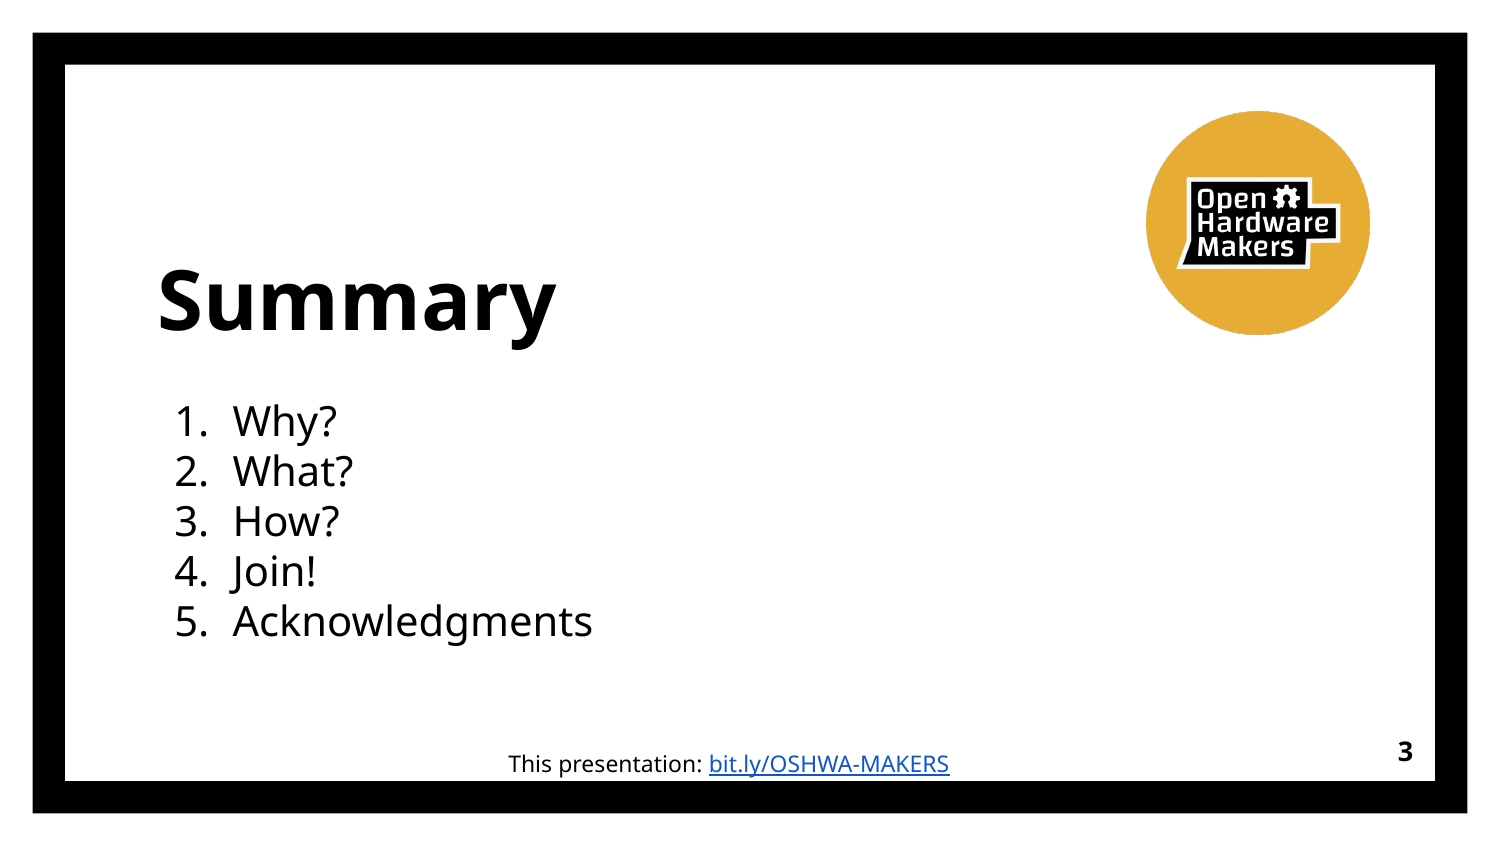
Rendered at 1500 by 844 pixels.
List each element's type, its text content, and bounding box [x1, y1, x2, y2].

list Why? What? How? Join! Acknowledgments [142, 379, 1358, 709]
title Summary [142, 139, 978, 363]
slide_number 1 [1338, 720, 1429, 786]
picture [1146, 111, 1370, 335]
text_box This presentation: bit.ly/OSHWA-MAKERS [486, 734, 972, 796]
